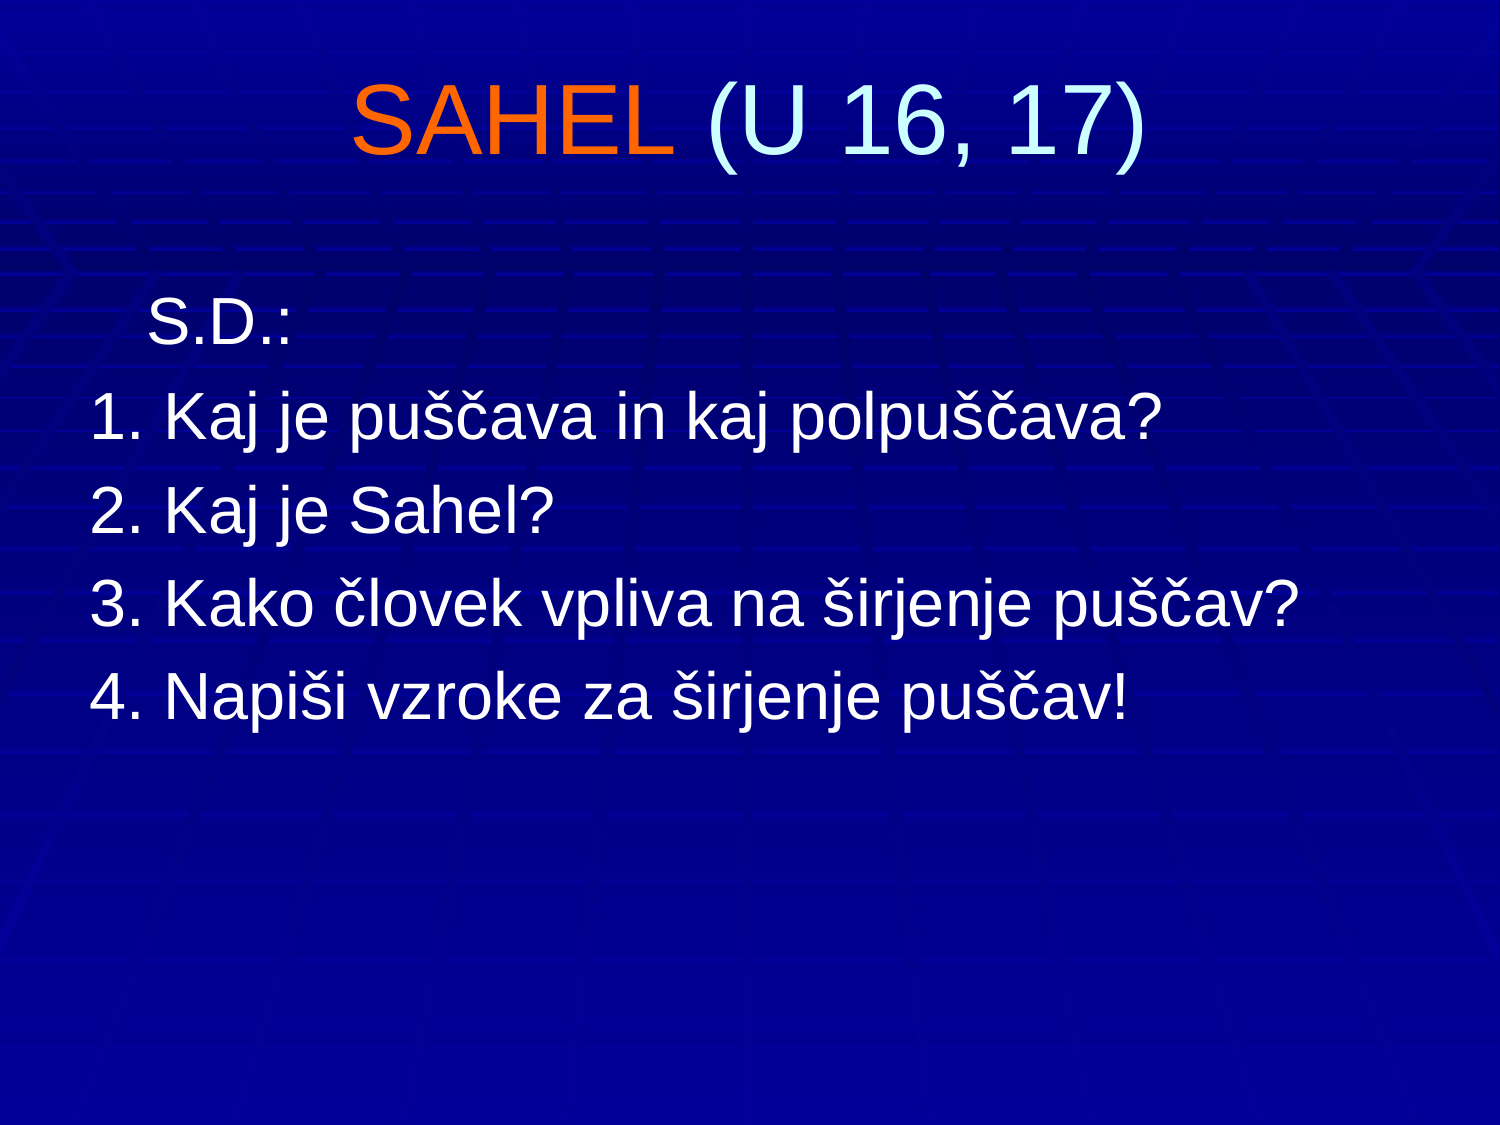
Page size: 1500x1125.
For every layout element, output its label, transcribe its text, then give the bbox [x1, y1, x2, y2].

list S.D.: 1. Kaj je puščava in kaj polpuščava? 2. Kaj je Sahel? 3. Kako človek vpliva na širjenje puščav? 4. Napiši vzroke za širjenje puščav! [74, 262, 1425, 1000]
title SAHEL (U 16, 17) [74, 44, 1425, 185]
